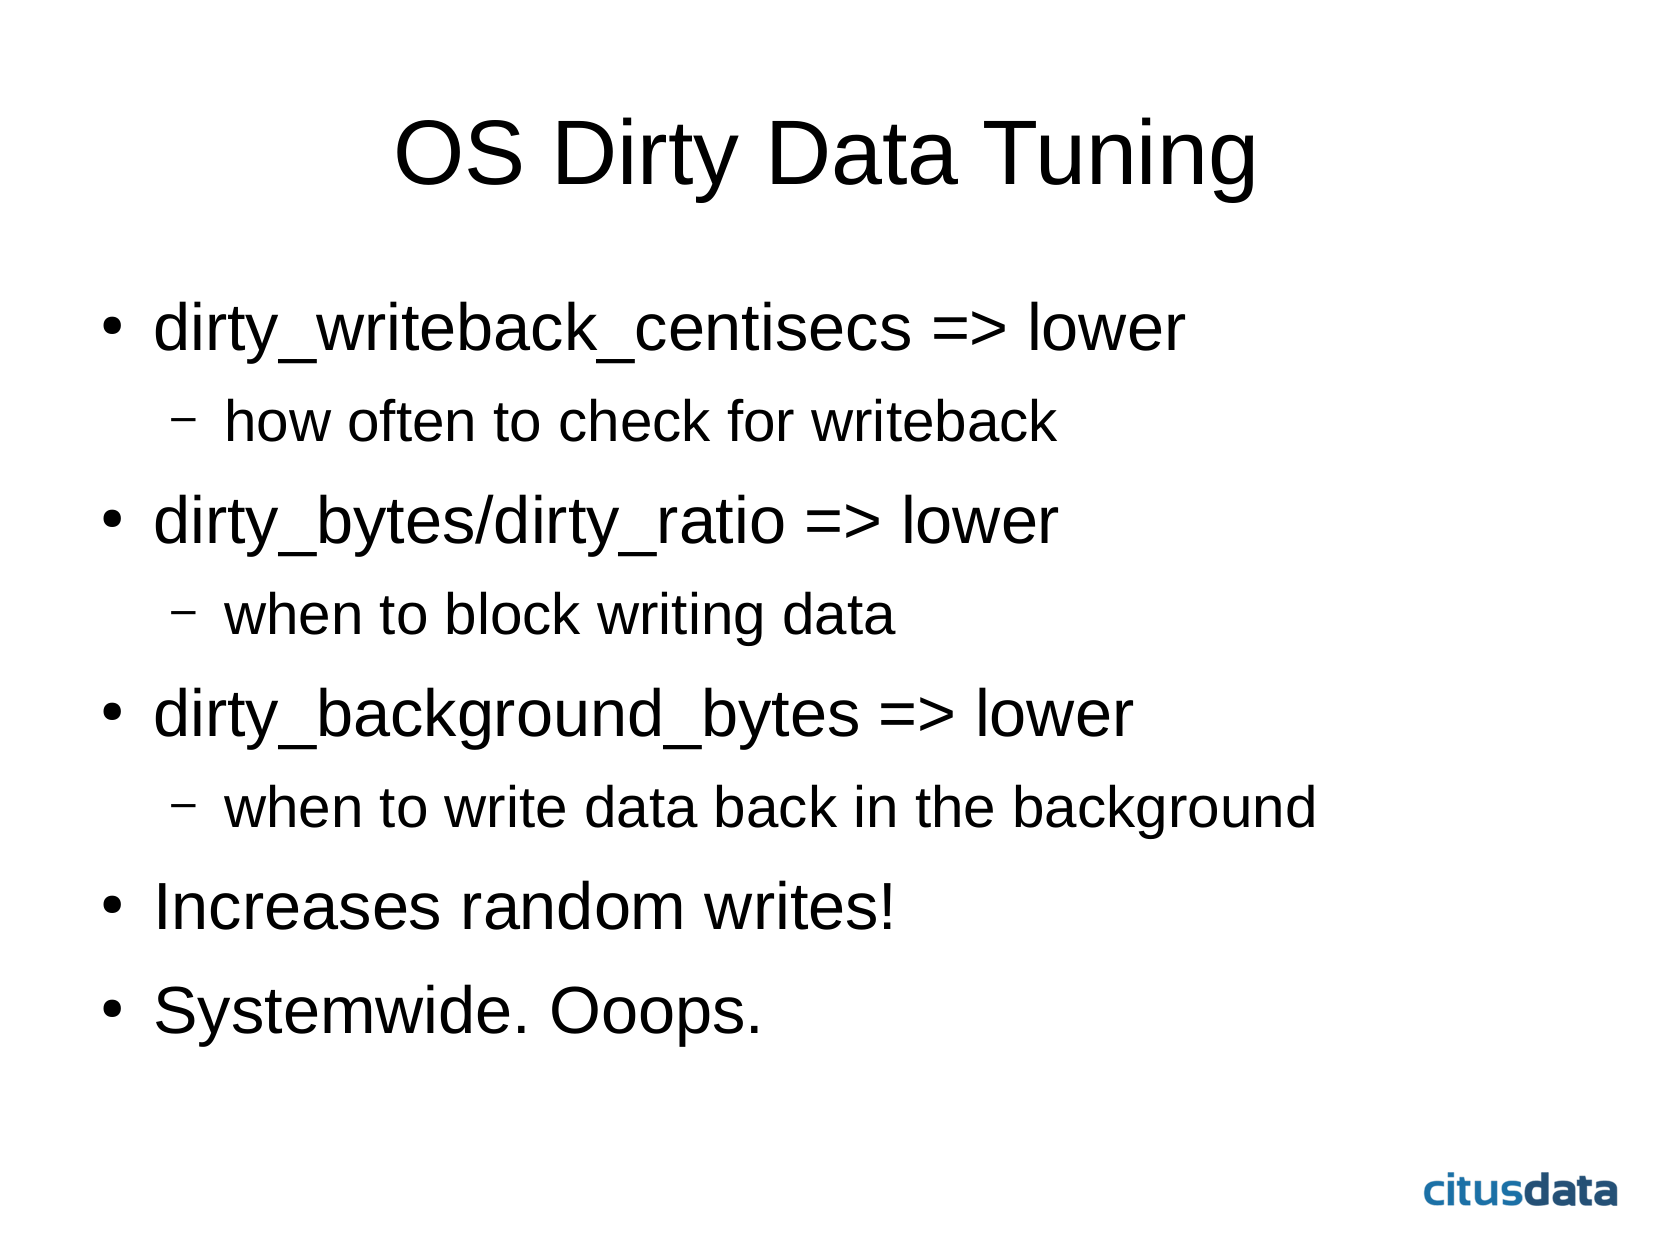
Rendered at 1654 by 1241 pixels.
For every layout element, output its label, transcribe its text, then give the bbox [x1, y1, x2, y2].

list dirty_writeback_centisecs => lower how often to check for writeback dirty_bytes/dirty_ratio => lower when to block writing data dirty_background_bytes => lower when to write data back in the background Increases random writes! Systemwide. Ooops. [82, 290, 1571, 1096]
picture [1420, 1167, 1622, 1209]
title OS Dirty Data Tuning [82, 49, 1571, 257]
